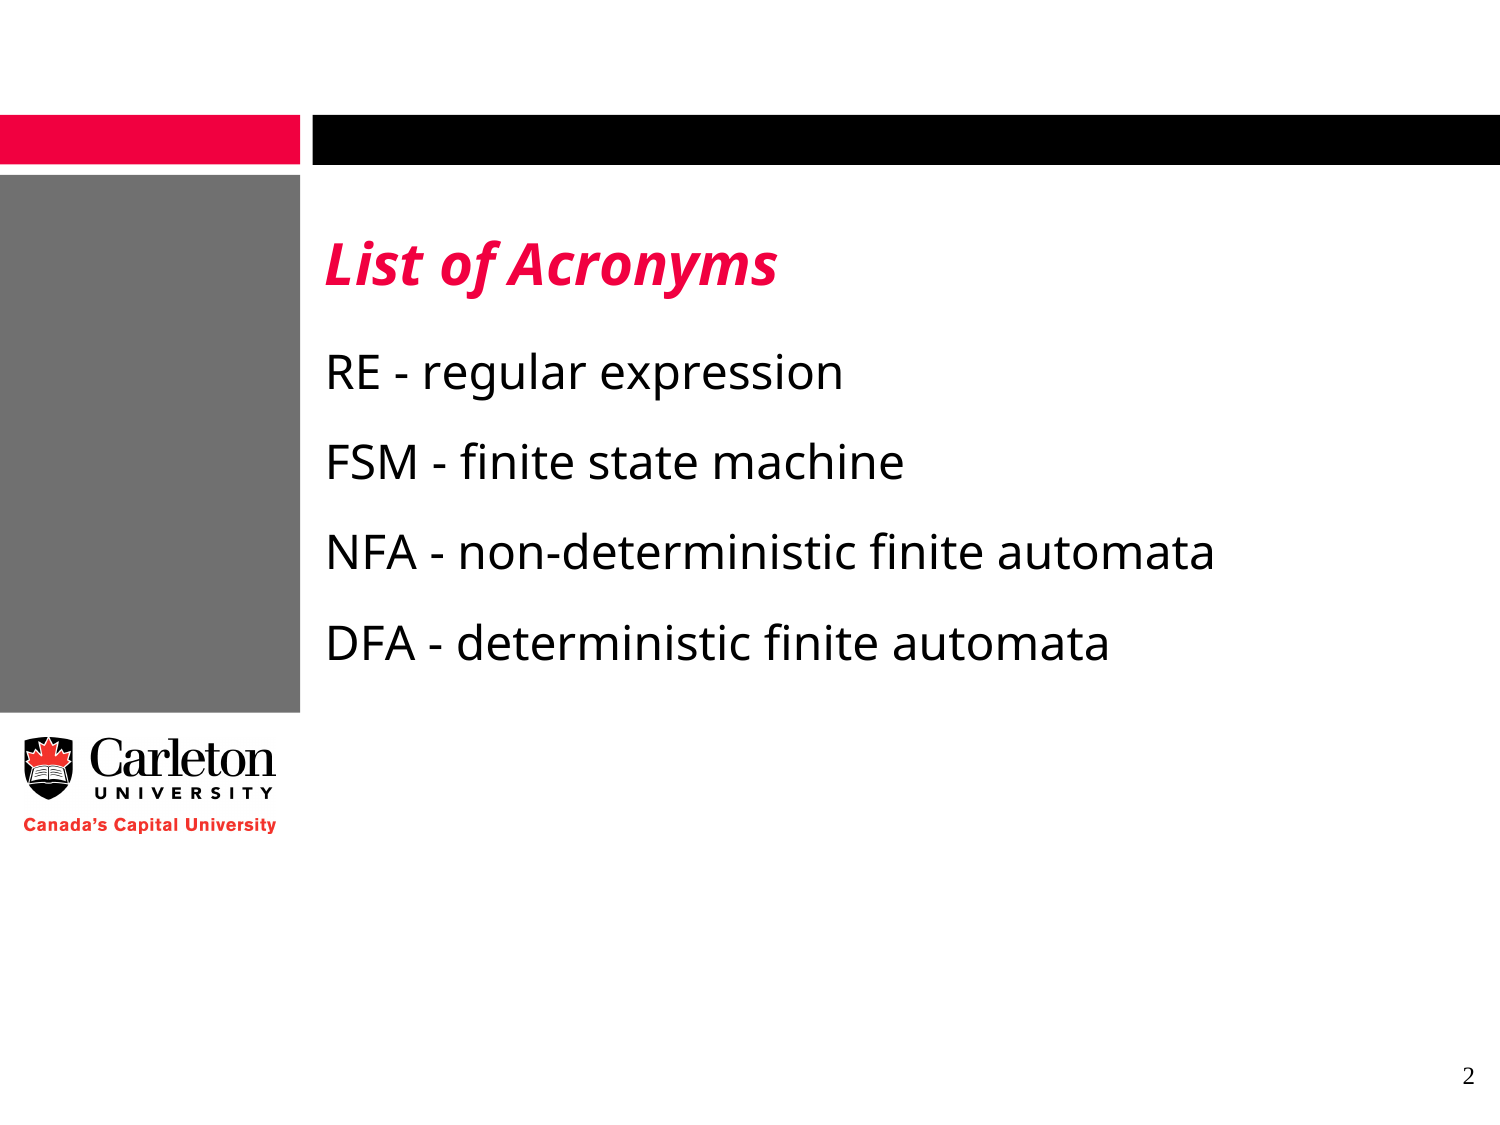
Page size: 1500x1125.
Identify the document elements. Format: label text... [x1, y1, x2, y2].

picture [24, 737, 276, 834]
list RE - regular expression FSM - finite state machine NFA - non-deterministic finite automata DFA - deterministic finite automata [324, 324, 1450, 1036]
title List of Acronyms [324, 187, 1450, 324]
